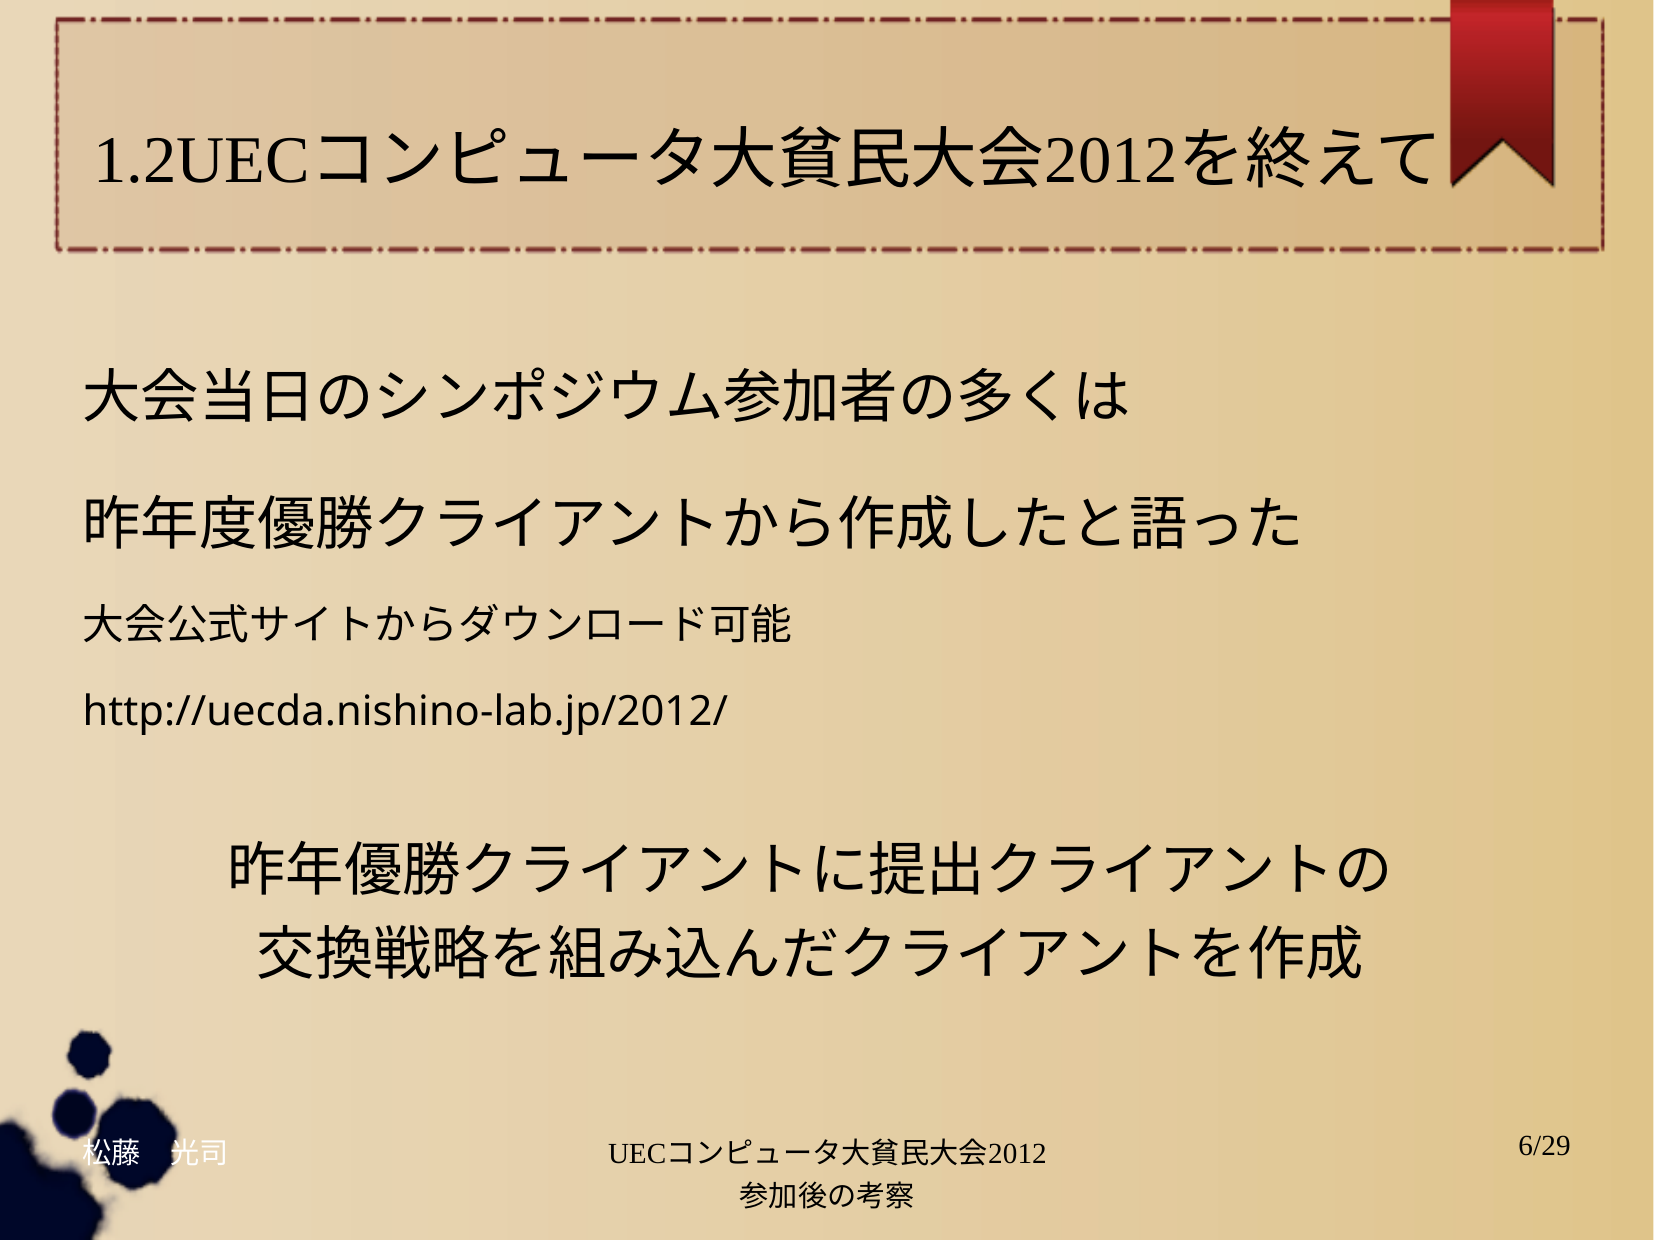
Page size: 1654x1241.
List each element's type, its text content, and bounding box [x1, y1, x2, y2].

subtitle 大会当日のシンポジウム参加者の多くは 昨年度優勝クライアントから作成したと語った 大会公式サイトからダウンロード可能 http://uecda.nishino-lab.jp/2012/ 昨年優勝クライアントに提出クライアントの 交換戦略を組み込んだクライアントを作成 [82, 290, 1538, 1010]
title 1.2UECコンピュータ大貧民大会2012を終えて [82, 49, 1453, 257]
picture [0, 0, 1654, 1240]
